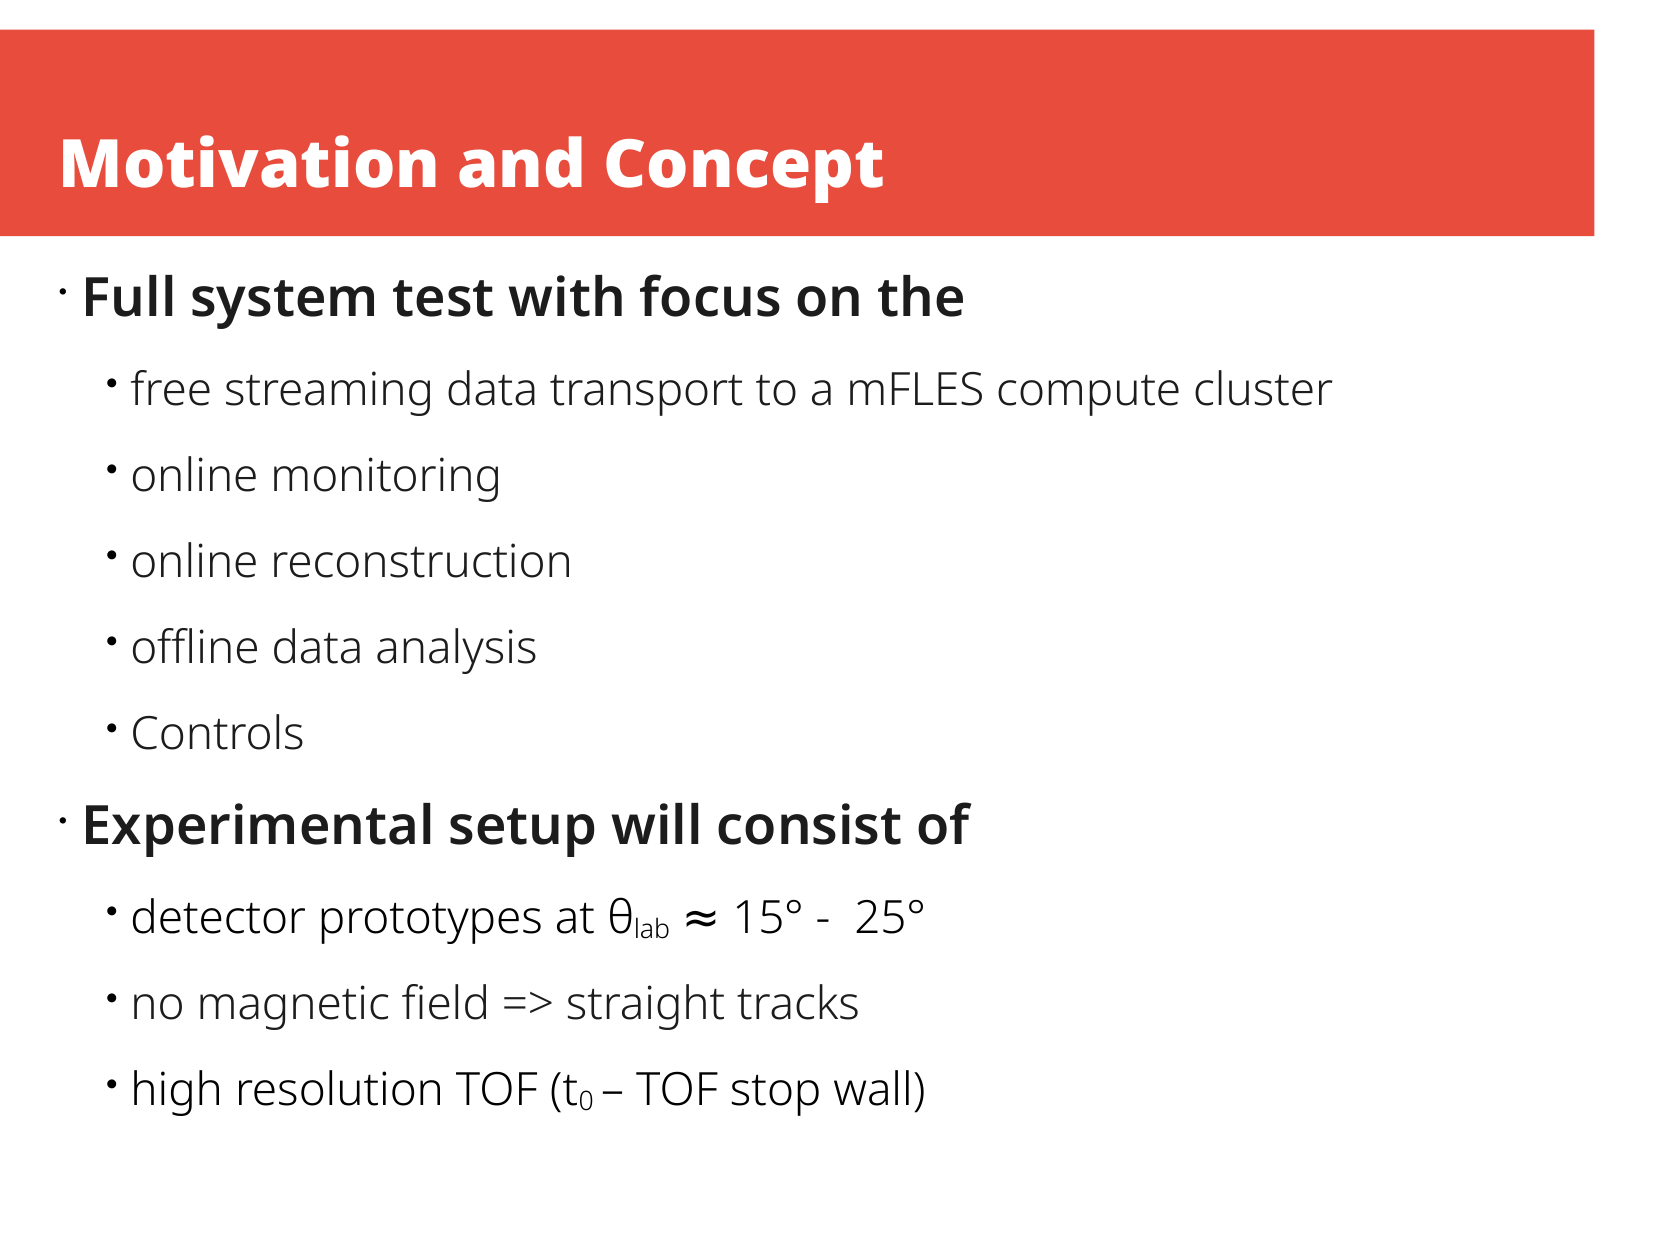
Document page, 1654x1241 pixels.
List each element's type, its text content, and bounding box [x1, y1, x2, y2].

list Full system test with focus on the free streaming data transport to a mFLES compute cluster online monitoring online reconstruction offline data analysis Controls Experimental setup will consist of detector prototypes at θlab ≈ 15° - 25° no magnetic field => straight tracks high resolution TOF (t0 – TOF stop wall) [59, 258, 1601, 1208]
title Motivation and Concept [59, 59, 1595, 207]
